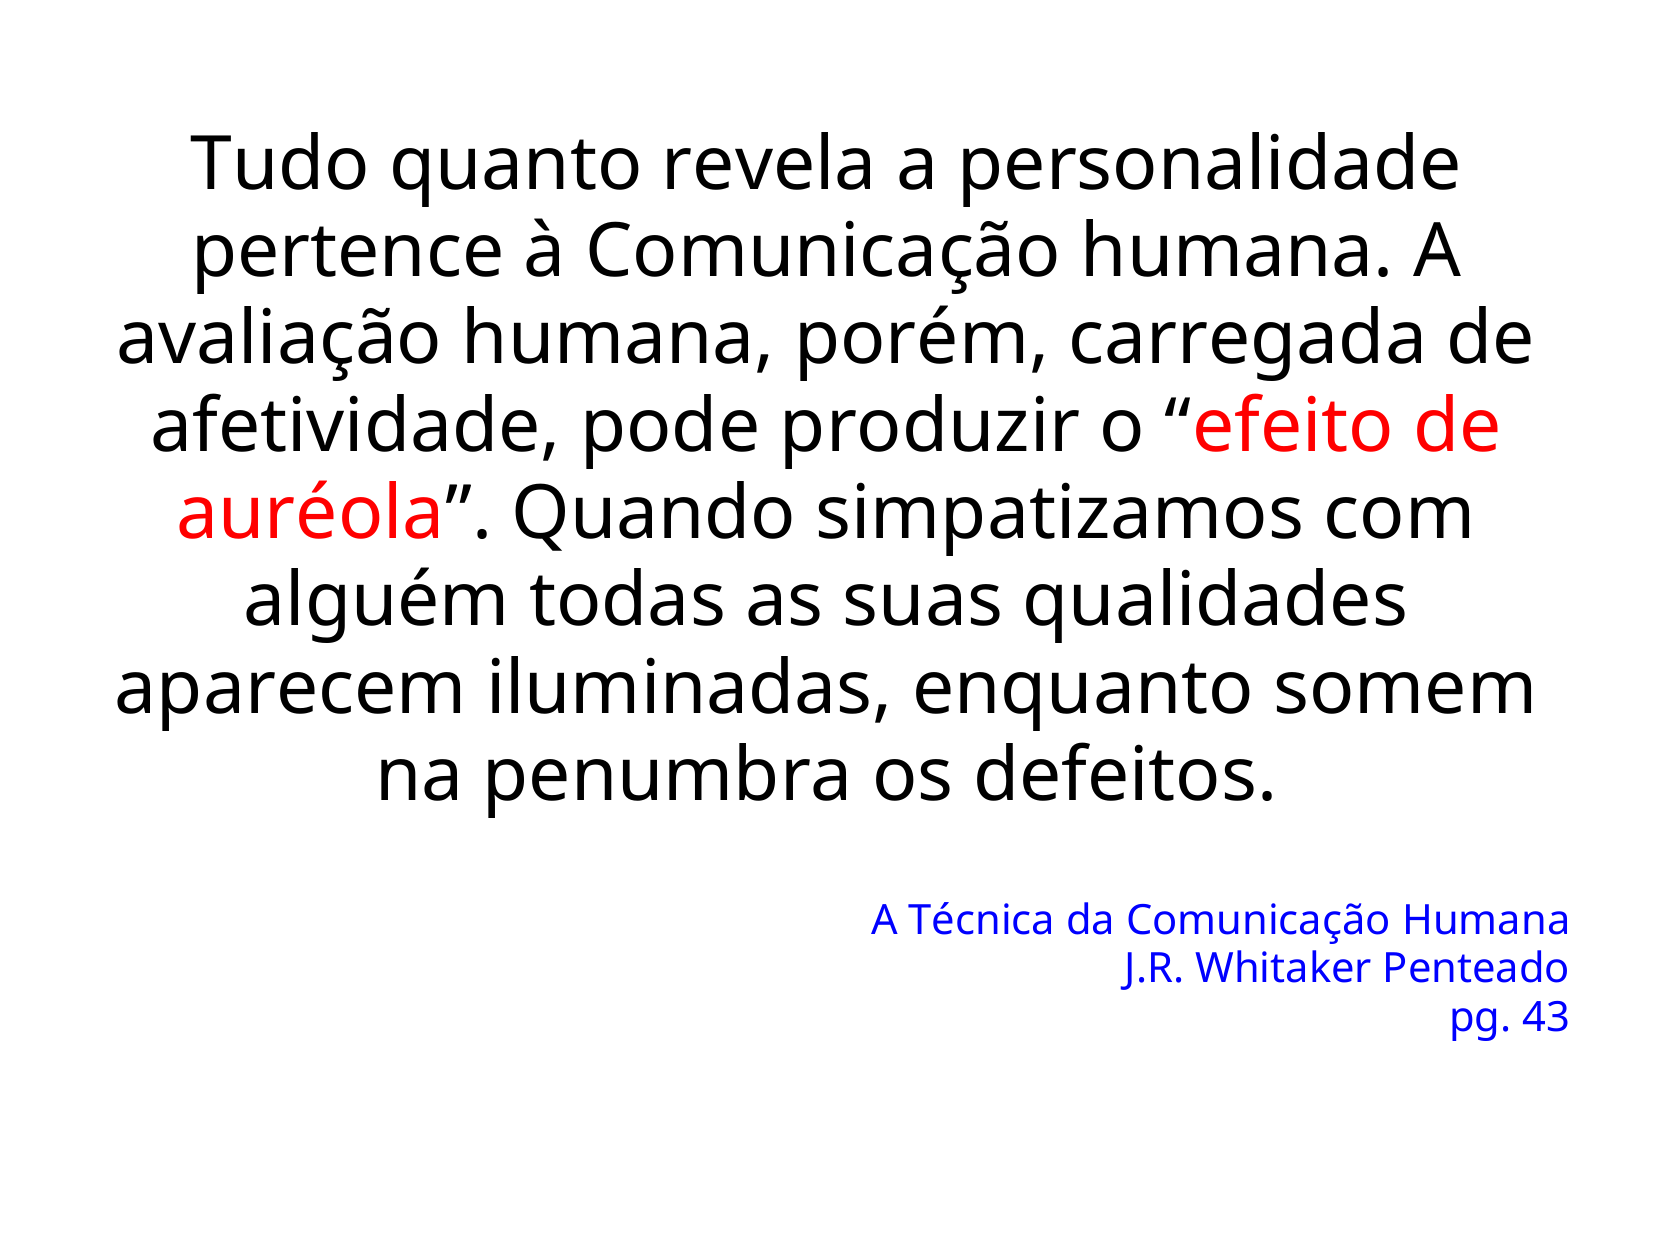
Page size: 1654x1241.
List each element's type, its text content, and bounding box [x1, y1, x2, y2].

text_box Tudo quanto revela a personalidade pertence à Comunicação humana. A avaliação humana, porém, carregada de afetividade, pode produzir o “efeito de auréola”. Quando simpatizamos com alguém todas as suas qualidades aparecem iluminadas, enquanto somem na penumbra os defeitos. A Técnica da Comunicação Humana J.R. Whitaker Penteado pg. 43 [82, 49, 1571, 1109]
